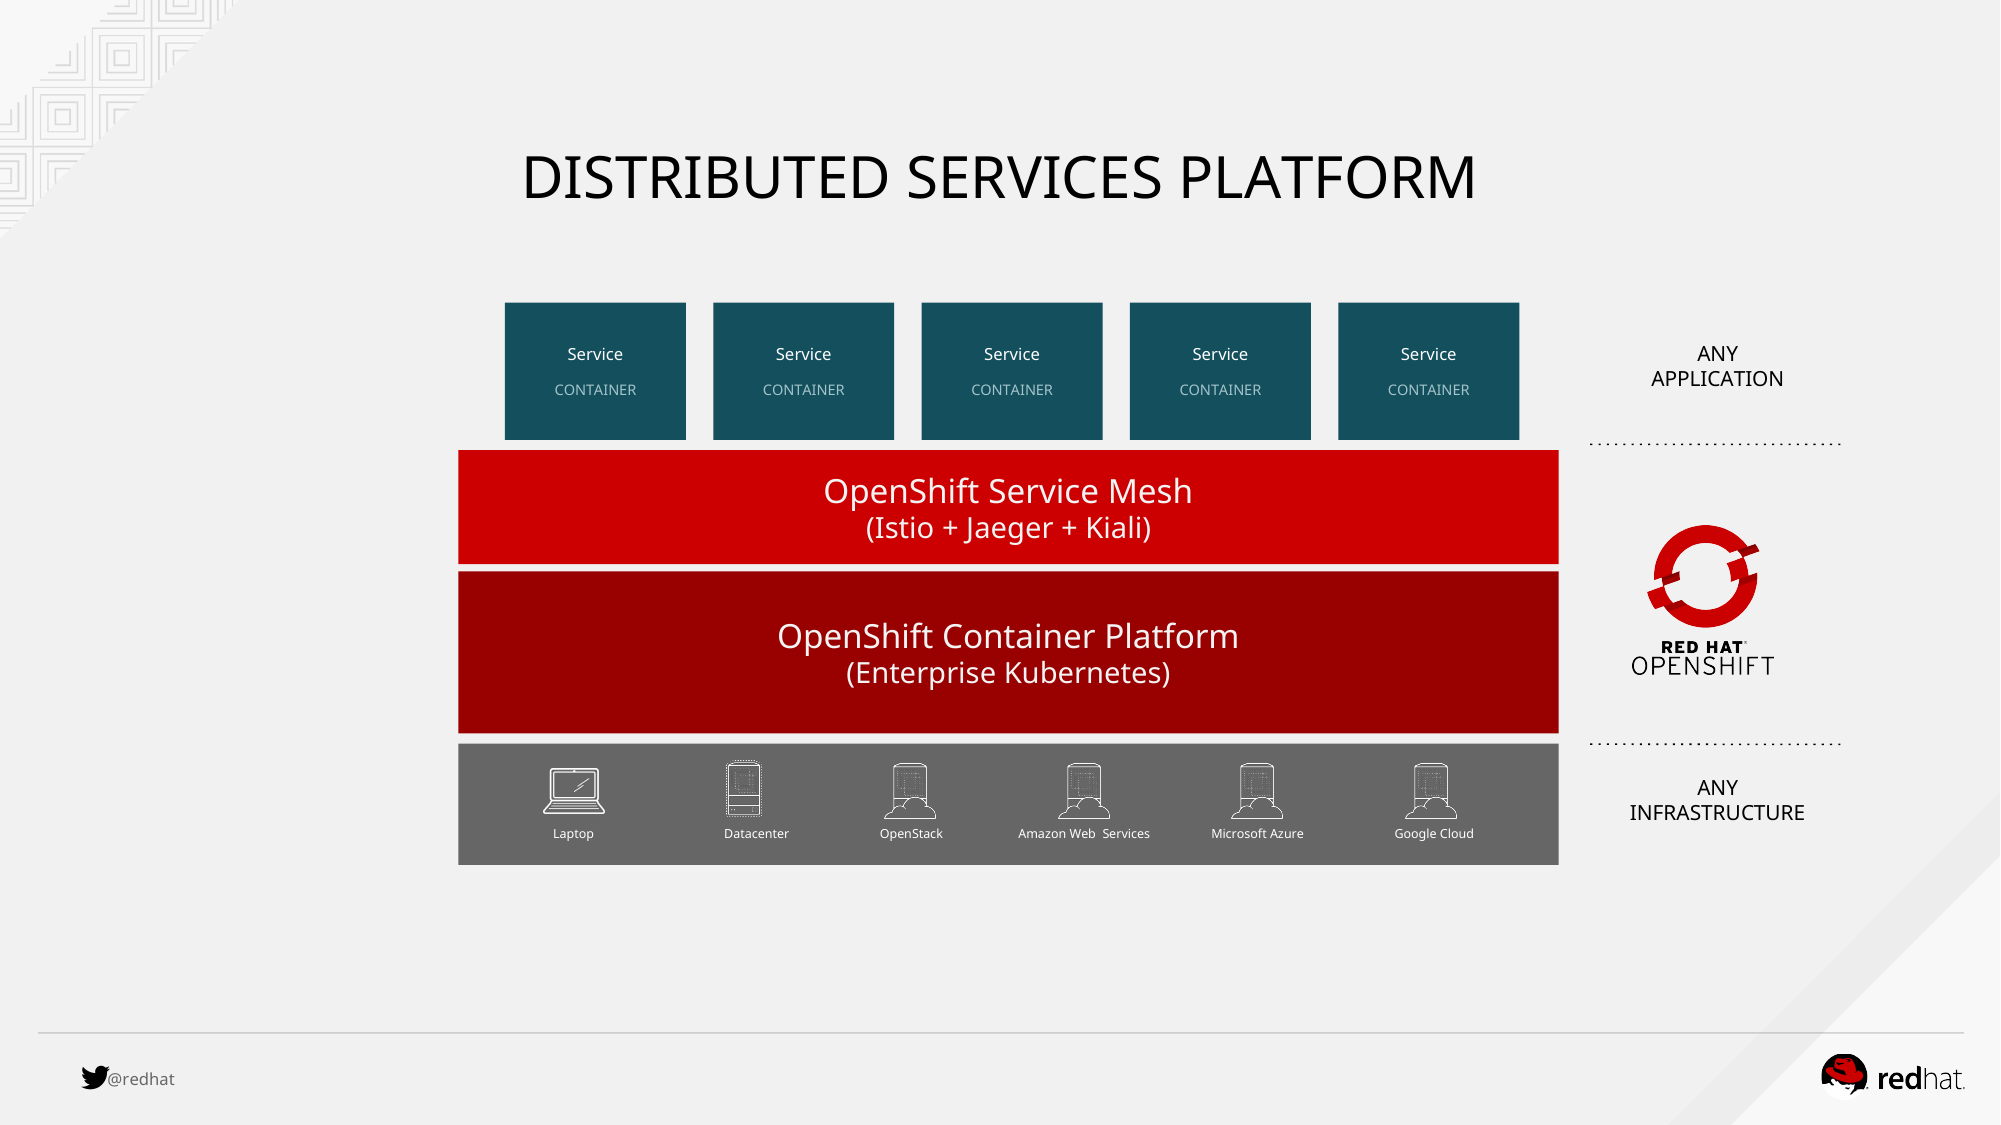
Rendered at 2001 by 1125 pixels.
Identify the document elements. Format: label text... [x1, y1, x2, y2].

text_box ANY APPLICATION [1558, 326, 1877, 401]
text_box Laptop [470, 810, 677, 873]
picture [0, 0, 2001, 1125]
text_box [458, 743, 1559, 865]
text_box Google Cloud [1349, 810, 1519, 873]
text_box OpenStack [860, 810, 1015, 873]
text_box Amazon Web Services [1015, 810, 1172, 873]
text_box Service CONTAINER [921, 302, 1103, 440]
text_box Service CONTAINER [504, 302, 686, 440]
text_box ANY INFRASTRUCTURE [1559, 759, 1877, 834]
text_box Datacenter [677, 810, 860, 873]
text_box DISTRIBUTED SERVICES PLATFORM [149, 0, 1851, 225]
text_box OpenShift Container Platform (Enterprise Kubernetes) [458, 571, 1559, 734]
text_box Service CONTAINER [1338, 302, 1520, 440]
text_box Service CONTAINER [713, 302, 895, 440]
text_box OpenShift Service Mesh (Istio + Jaeger + Kiali) [458, 450, 1559, 565]
text_box Service CONTAINER [1129, 302, 1311, 440]
text_box Microsoft Azure [1172, 810, 1343, 873]
